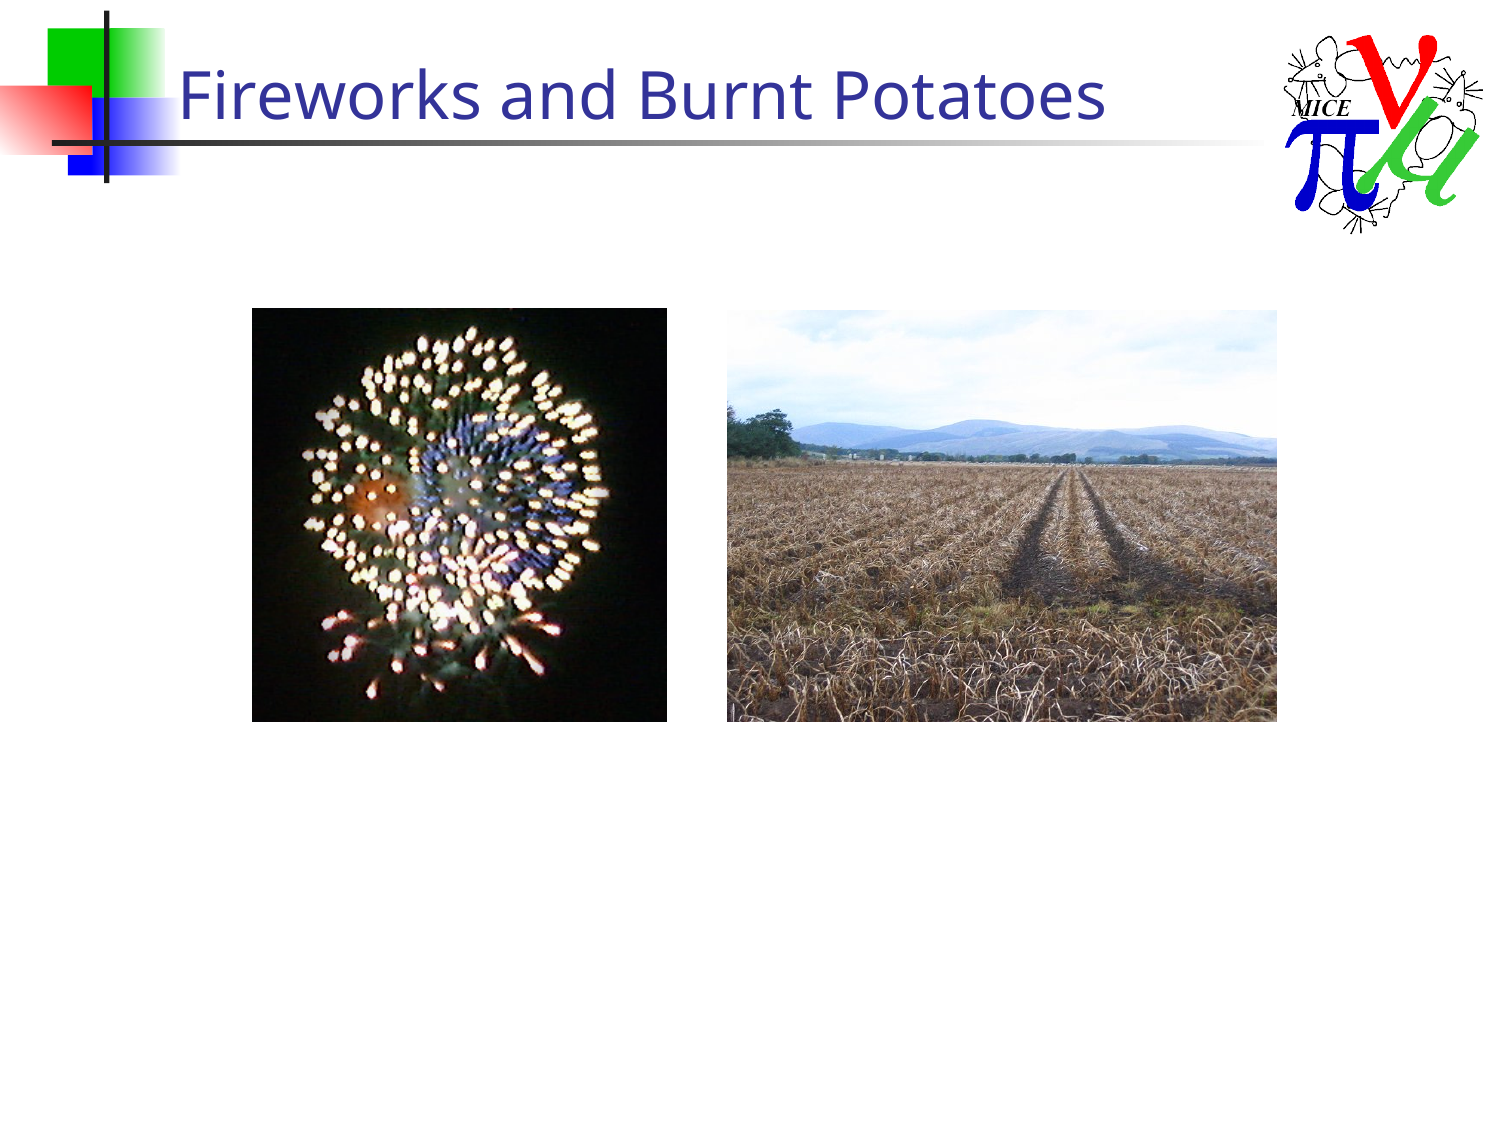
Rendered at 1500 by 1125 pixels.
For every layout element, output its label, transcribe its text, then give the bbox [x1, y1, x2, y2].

picture [727, 310, 1277, 722]
picture [252, 308, 667, 722]
title Fireworks and Burnt Potatoes [162, 0, 1441, 188]
picture [1264, 5, 1500, 251]
